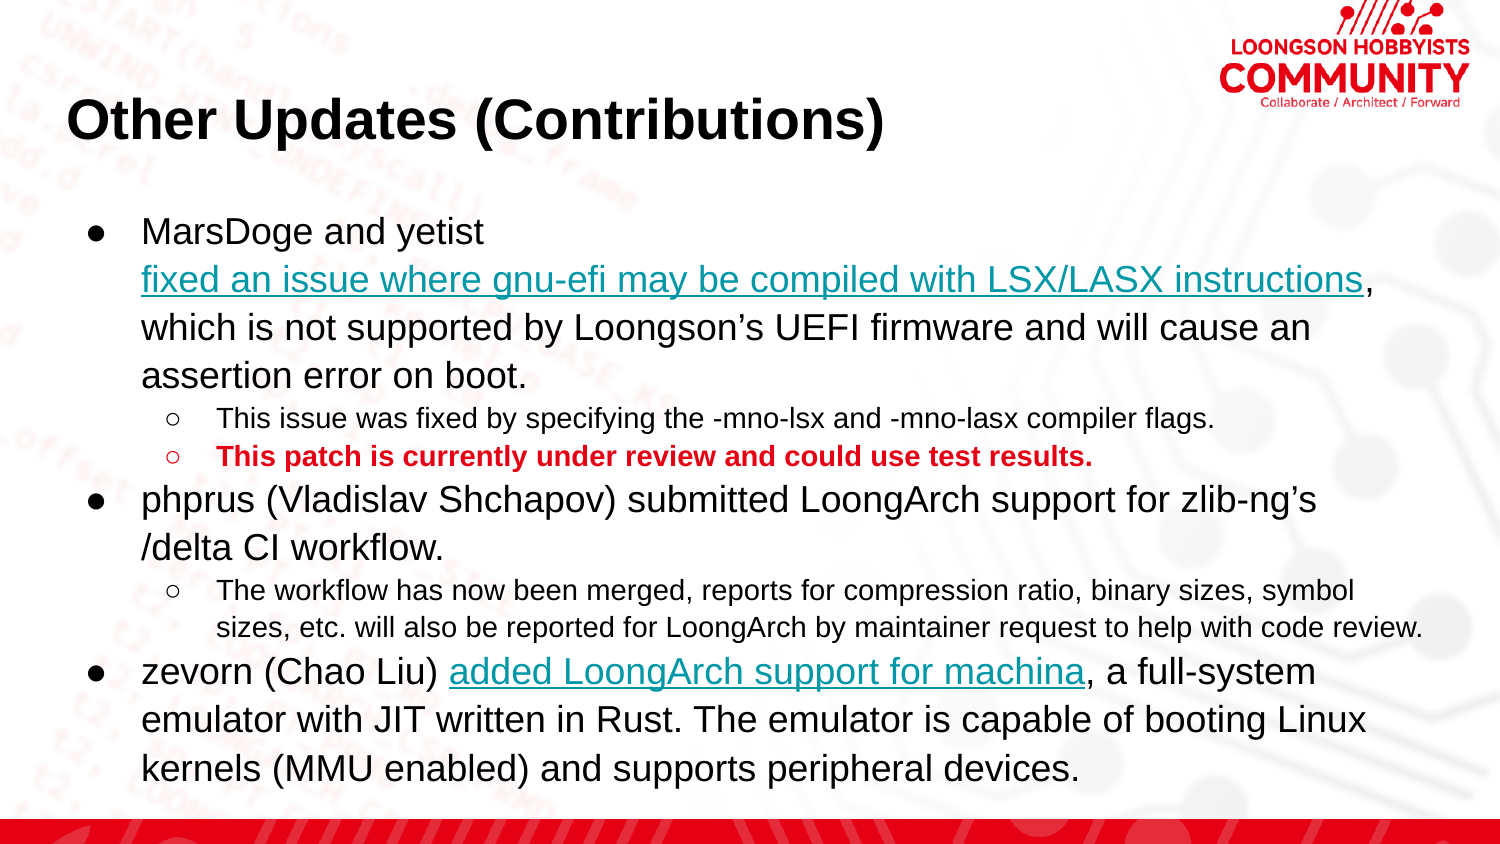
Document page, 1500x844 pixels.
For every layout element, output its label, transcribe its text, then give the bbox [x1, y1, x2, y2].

picture [0, 0, 1500, 844]
title Other Updates (Contributions) [51, 72, 1449, 167]
list MarsDoge and yetist fixed an issue where gnu-efi may be compiled with LSX/LASX instructions, which is not supported by Loongson’s UEFI firmware and will cause an assertion error on boot. This issue was fixed by specifying the -mno-lsx and -mno-lasx compiler flags. This patch is currently under review and could use test results. phprus (Vladislav Shchapov) submitted LoongArch support for zlib-ng’s /delta CI workflow. The workflow has now been merged, reports for compression ratio, binary sizes, symbol sizes, etc. will also be reported for LoongArch by maintainer request to help with code review. zevorn (Chao Liu) added LoongArch support for machina, a full-system emulator with JIT written in Rust. The emulator is capable of booting Linux kernels (MMU enabled) and supports peripheral devices. [51, 189, 1449, 829]
